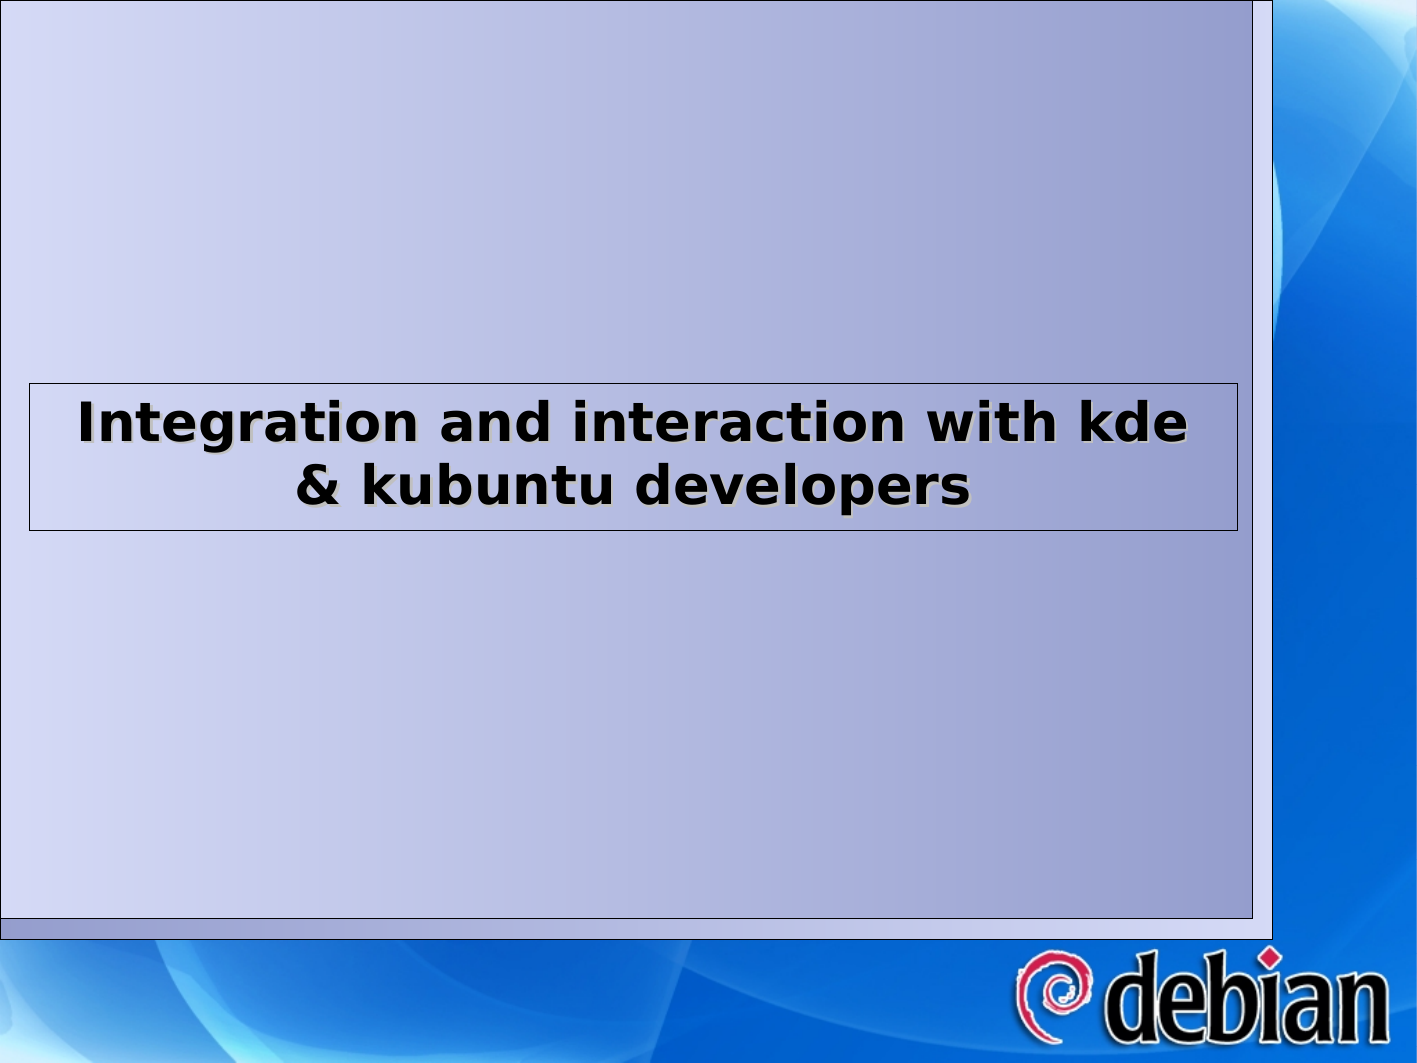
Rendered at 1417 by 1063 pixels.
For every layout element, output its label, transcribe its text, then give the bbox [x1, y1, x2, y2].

picture [0, 0, 1417, 1063]
text_box [0, 0, 1273, 940]
text_box Integration and interaction with kde & kubuntu developers [29, 383, 1238, 531]
